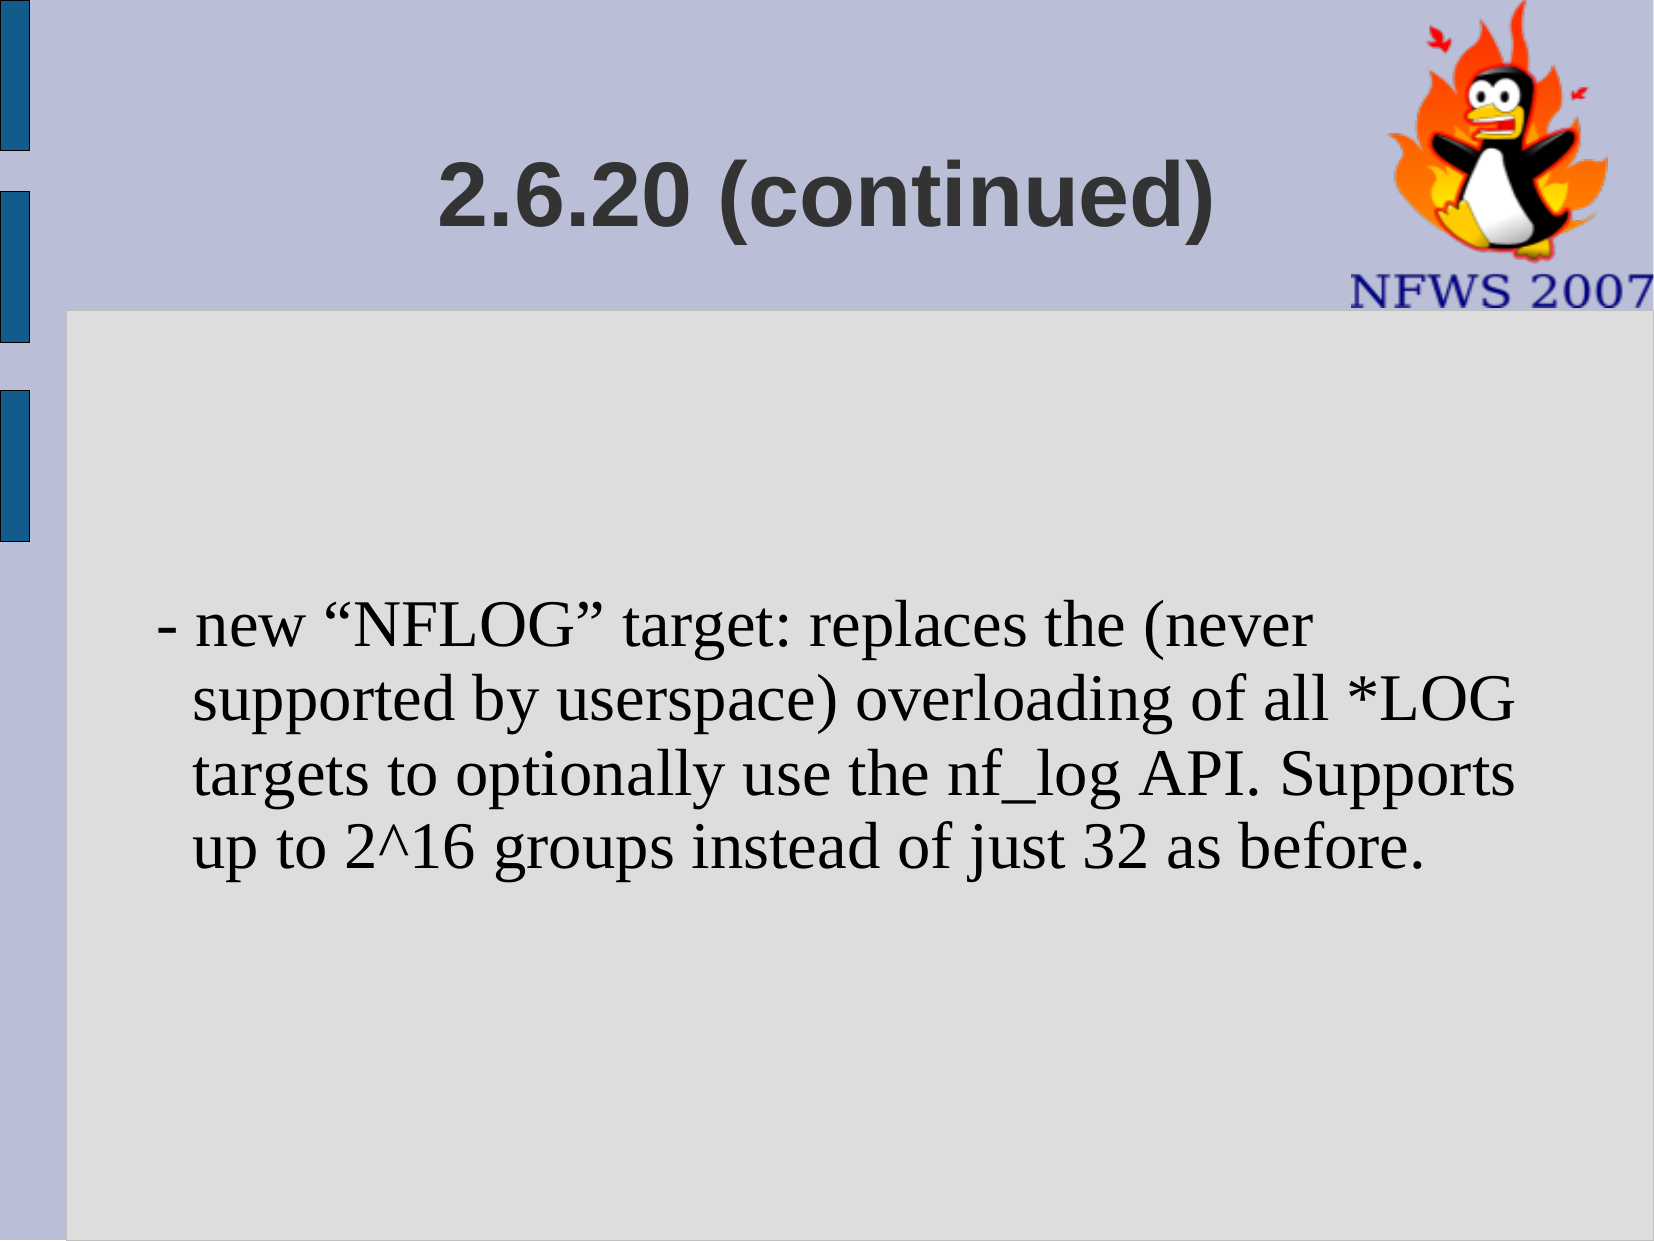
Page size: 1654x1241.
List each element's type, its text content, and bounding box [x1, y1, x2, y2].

title 2.6.20 (continued) [121, 98, 1351, 291]
subtitle - new “NFLOG” target: replaces the (never supported by userspace) overloading of all *LOG targets to optionally use the nf_log API. Supports up to 2^16 groups instead of just 32 as before. [121, 352, 1534, 1119]
picture [1351, 0, 1654, 308]
